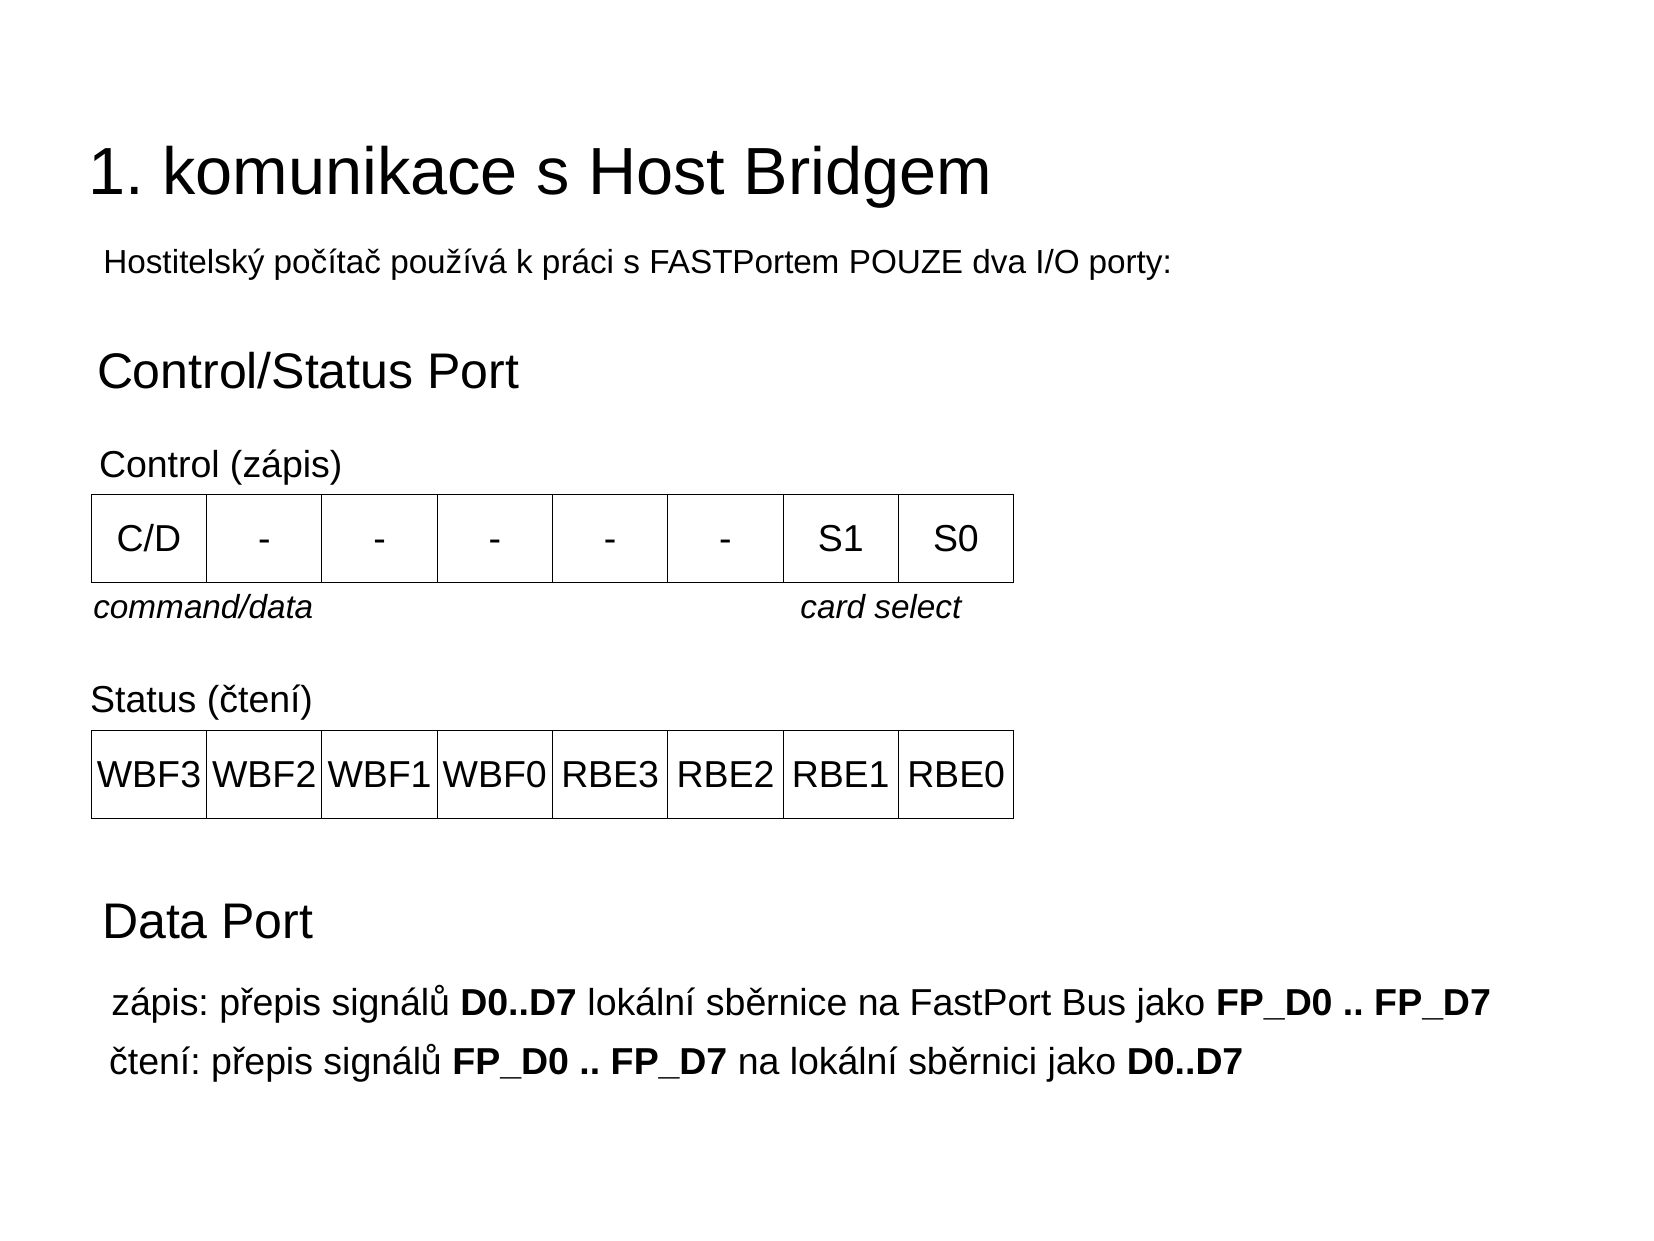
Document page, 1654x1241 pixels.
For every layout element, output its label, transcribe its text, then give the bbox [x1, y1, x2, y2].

text_box - [552, 494, 667, 583]
text_box - [667, 494, 783, 583]
text_box Data Port [87, 885, 329, 959]
text_box S1 [783, 494, 898, 583]
text_box WBF2 [206, 730, 321, 819]
text_box - [437, 494, 552, 583]
text_box WBF1 [321, 730, 437, 819]
text_box WBF3 [91, 730, 206, 819]
text_box zápis: přepis signálů D0..D7 lokální sběrnice na FastPort Bus jako FP_D0 .. FP_D7 [96, 974, 1506, 1034]
text_box command/data [78, 580, 328, 635]
text_box RBE1 [784, 730, 899, 819]
text_box WBF0 [437, 730, 552, 819]
text_box Hostitelský počítač používá k práci s FASTPortem POUZE dva I/O porty: [88, 250, 1211, 291]
text_box RBE3 [552, 730, 668, 819]
text_box card select [785, 580, 977, 635]
text_box čtení: přepis signálů FP_D0 .. FP_D7 na lokální sběrnici jako D0..D7 [94, 1032, 1259, 1093]
title 1. komunikace s Host Bridgem [88, 56, 1477, 250]
text_box C/D [91, 495, 206, 580]
text_box Control (zápis) [84, 435, 358, 495]
text_box - [206, 494, 321, 580]
text_box - [321, 494, 437, 583]
text_box RBE2 [668, 730, 784, 819]
text_box S0 [898, 494, 1014, 583]
text_box Status (čtení) [75, 671, 328, 730]
text_box RBE0 [899, 730, 1014, 819]
text_box Control/Status Port [82, 336, 535, 409]
